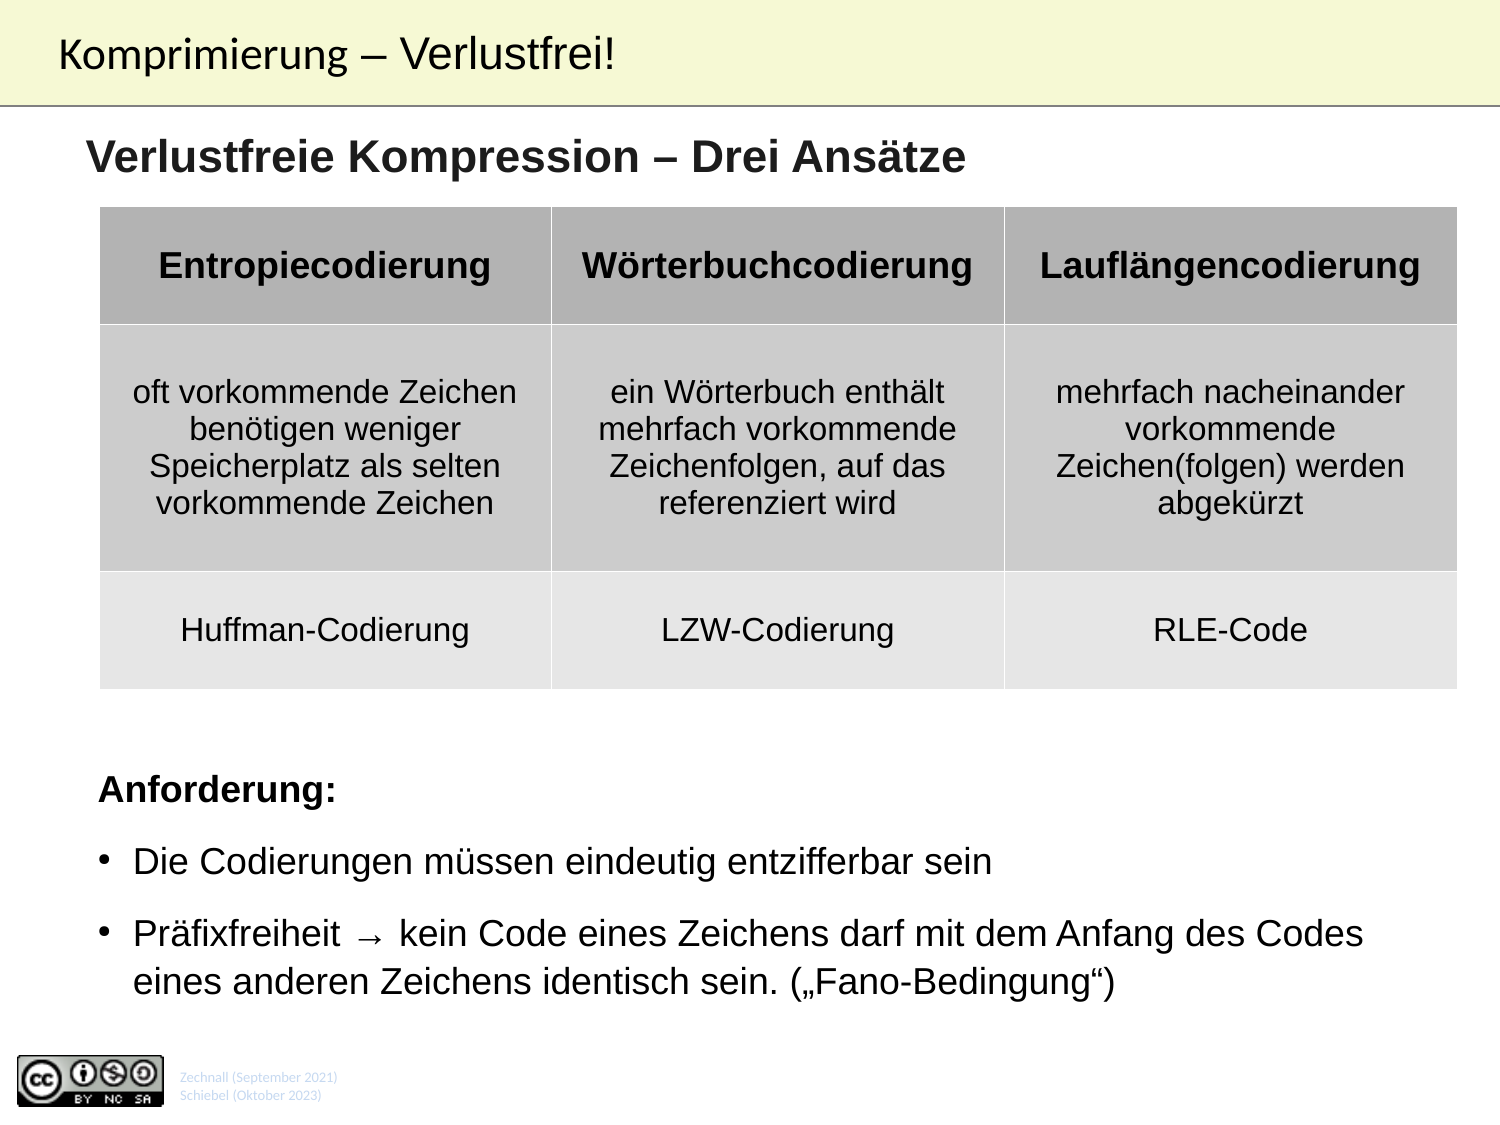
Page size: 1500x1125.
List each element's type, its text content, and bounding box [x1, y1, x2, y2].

table_cell RLE-Code [1005, 572, 1457, 689]
table_cell Huffman-Codierung [100, 572, 551, 689]
table_cell LZW-Codierung [552, 572, 1004, 689]
table_header Lauflängencodierung [1005, 207, 1457, 324]
picture [17, 1055, 164, 1107]
text_box Verlustfreie Kompression – Drei Ansätze [70, 123, 1237, 260]
title Komprimierung – Verlustfrei! [59, 0, 1182, 133]
text_box Anforderung: Die Codierungen müssen eindeutig entzifferbar sein Präfixfreiheit → kein Code eines Zeichens darf mit dem Anfang des Codes eines anderen Zeichens identisch sein. („Fano-Bedingung“) [82, 754, 1412, 1010]
table_cell mehrfach nacheinander vorkommende Zeichen(folgen) werden abgekürzt [1005, 325, 1457, 571]
table_header Entropiecodierung [100, 260, 551, 324]
table_header Wörterbuchcodierung [552, 260, 1004, 324]
table_cell oft vorkommende Zeichen benötigen weniger Speicherplatz als selten vorkommende Zeichen [100, 325, 551, 571]
table_cell ein Wörterbuch enthält mehrfach vorkommende Zeichenfolgen, auf das referenziert wird [552, 325, 1004, 571]
